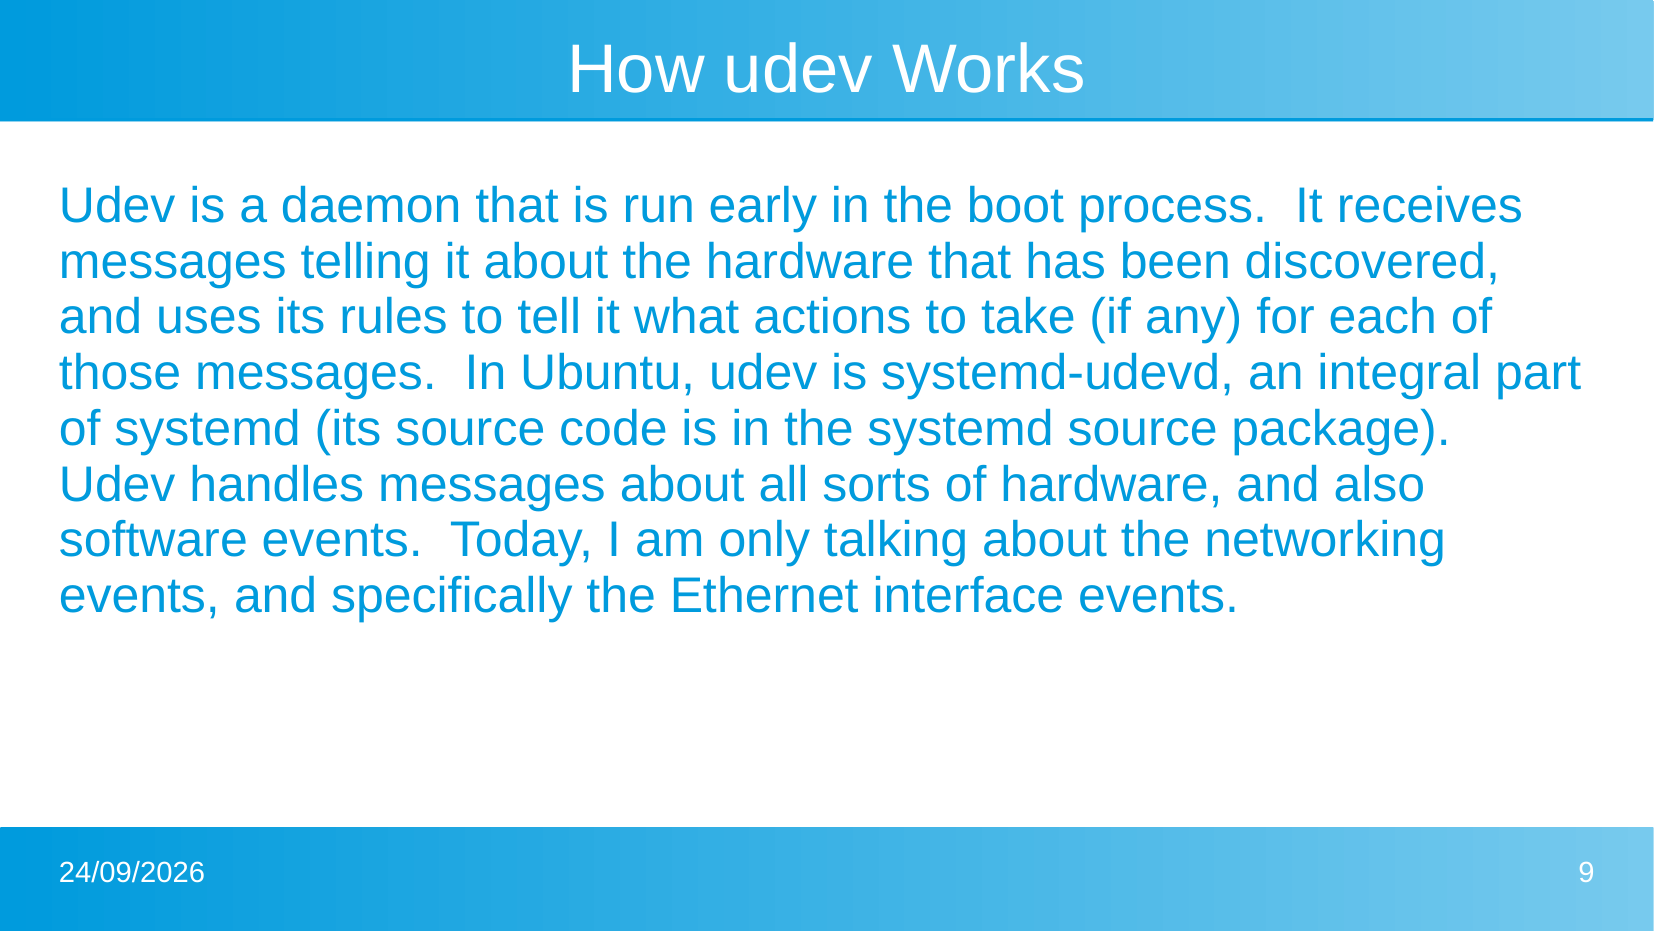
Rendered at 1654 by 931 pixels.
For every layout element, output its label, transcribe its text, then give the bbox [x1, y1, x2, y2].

list Udev is a daemon that is run early in the boot process. It receives messages telling it about the hardware that has been discovered, and uses its rules to tell it what actions to take (if any) for each of those messages. In Ubuntu, udev is systemd-udevd, an integral part of systemd (its source code is in the systemd source package). Udev handles messages about all sorts of hardware, and also software events. Today, I am only talking about the networking events, and specifically the Ethernet interface events. [59, 177, 1595, 768]
title How udev Works [59, 29, 1595, 108]
